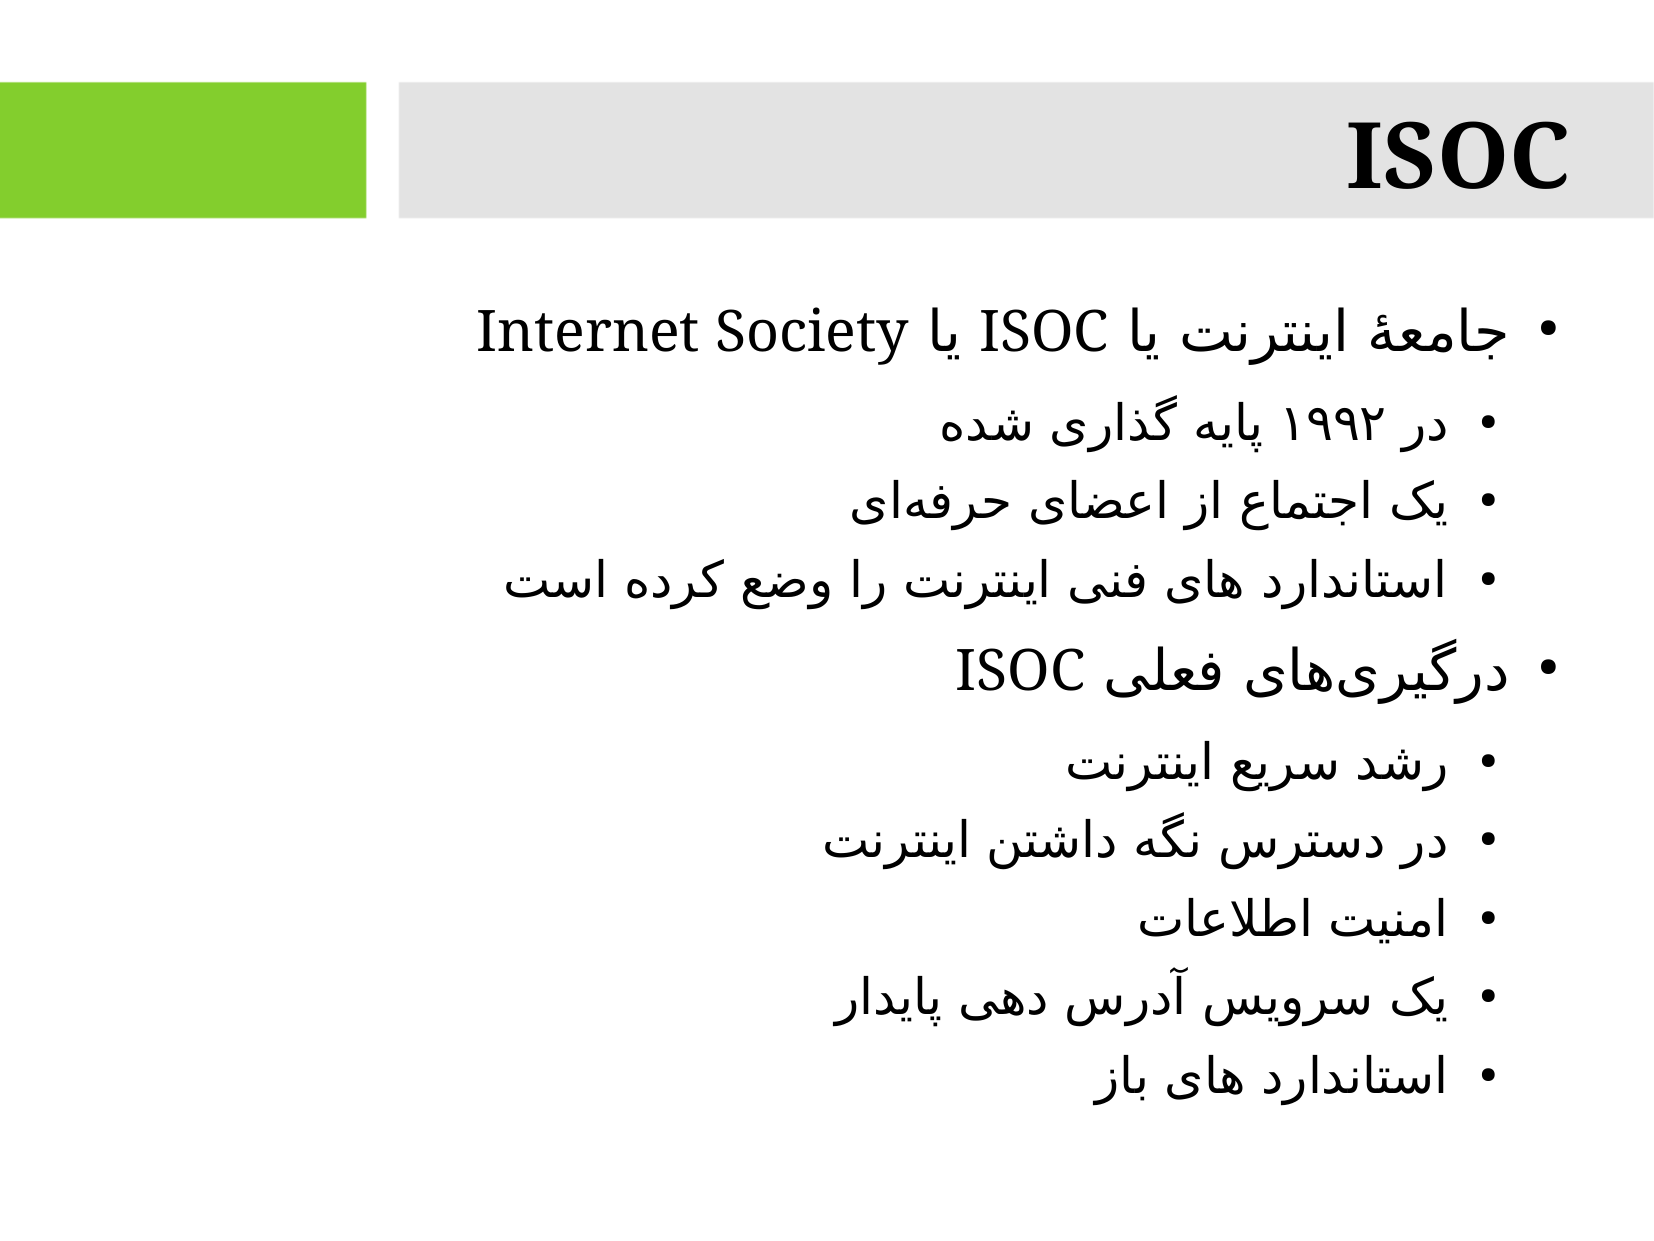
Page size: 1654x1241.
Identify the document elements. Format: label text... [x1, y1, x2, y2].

title ISOC [82, 49, 1571, 257]
list جامعهٔ اینترنت یا ISOC یا Internet Society در ۱۹۹۲ پایه گذاری شده یک اجتماع از اعضای حرفه‌ای استاندارد های فنی اینترنت را وضع کرده است درگیری‌های فعلی ISOC رشد سریع اینترنت در دسترس نگه داشتن اینترنت امنیت اطلاعات یک سرویس آدرس دهی پایدار استاندارد های باز [82, 290, 1571, 1109]
picture [0, 0, 1654, 1241]
